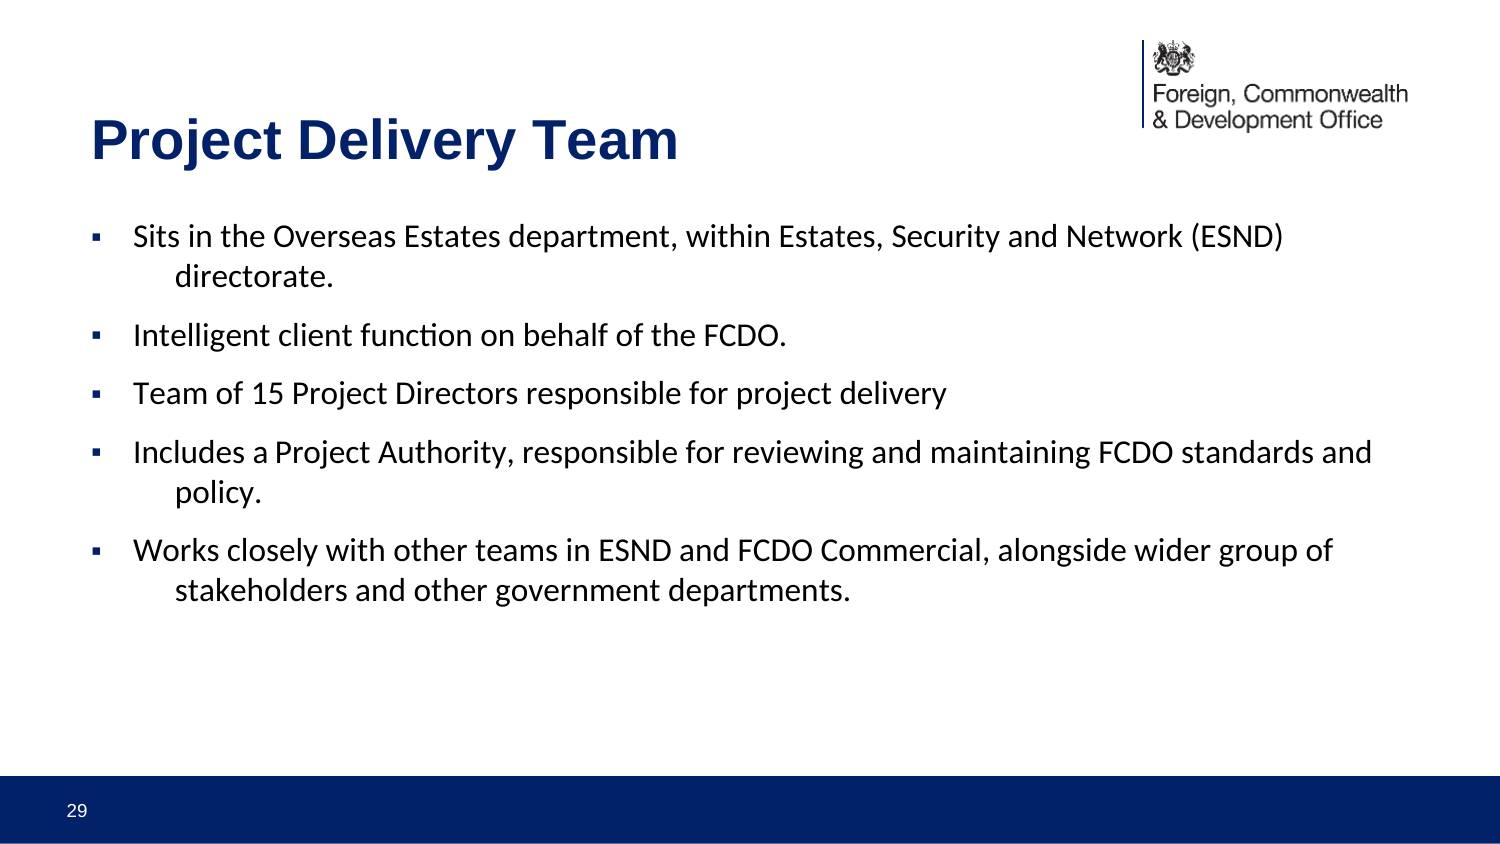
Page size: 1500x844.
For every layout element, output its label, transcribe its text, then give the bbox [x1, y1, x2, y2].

list Sits in the Overseas Estates department, within Estates, Security and Network (ESND) directorate. Intelligent client function on behalf of the FCDO. Team of 15 Project Directors responsible for project delivery Includes a Project Authority, responsible for reviewing and maintaining FCDO standards and policy. Works closely with other teams in ESND and FCDO Commercial, alongside wider group of stakeholders and other government departments. [91, 214, 1409, 741]
text_box [0, 776, 1500, 844]
title Project Delivery Team [91, 102, 1409, 183]
